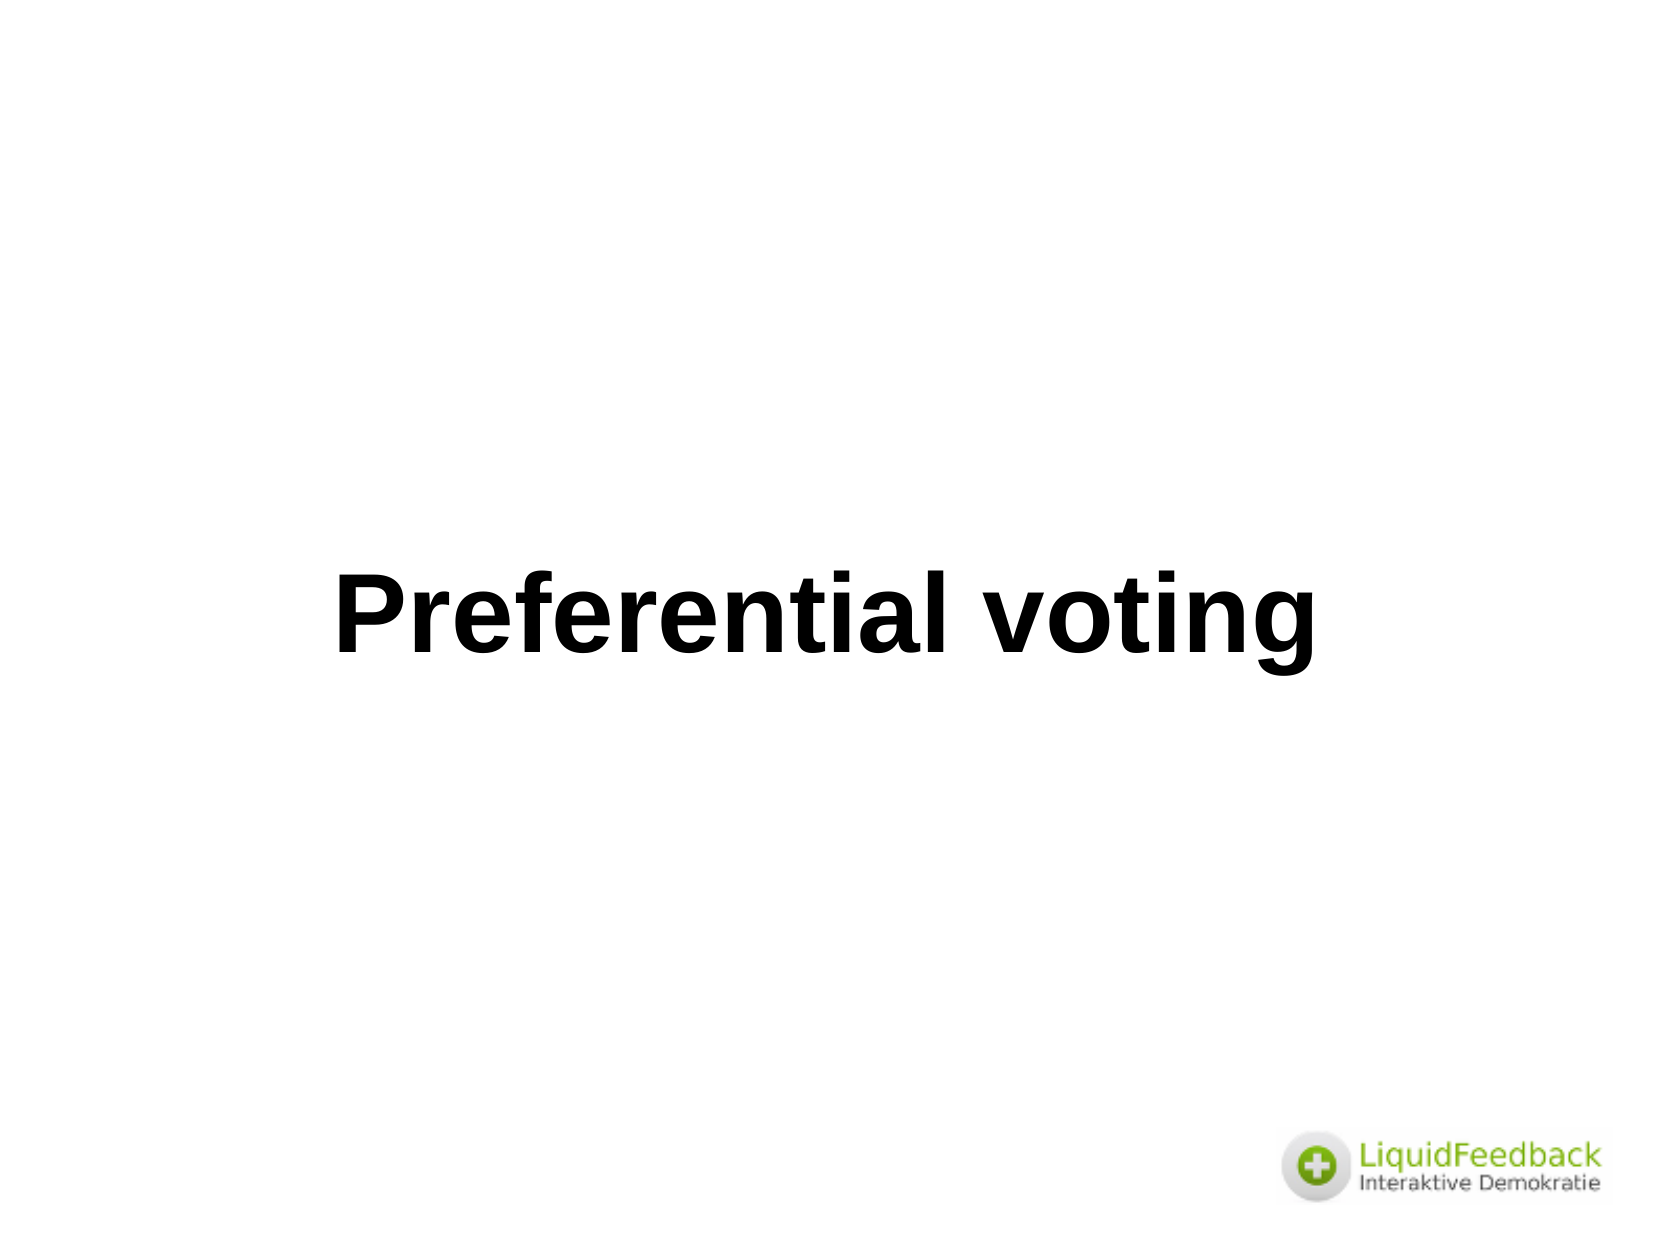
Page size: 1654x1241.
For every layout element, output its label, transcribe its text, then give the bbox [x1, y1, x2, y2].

subtitle Preferential voting [82, 118, 1571, 1109]
picture [1276, 1127, 1613, 1205]
